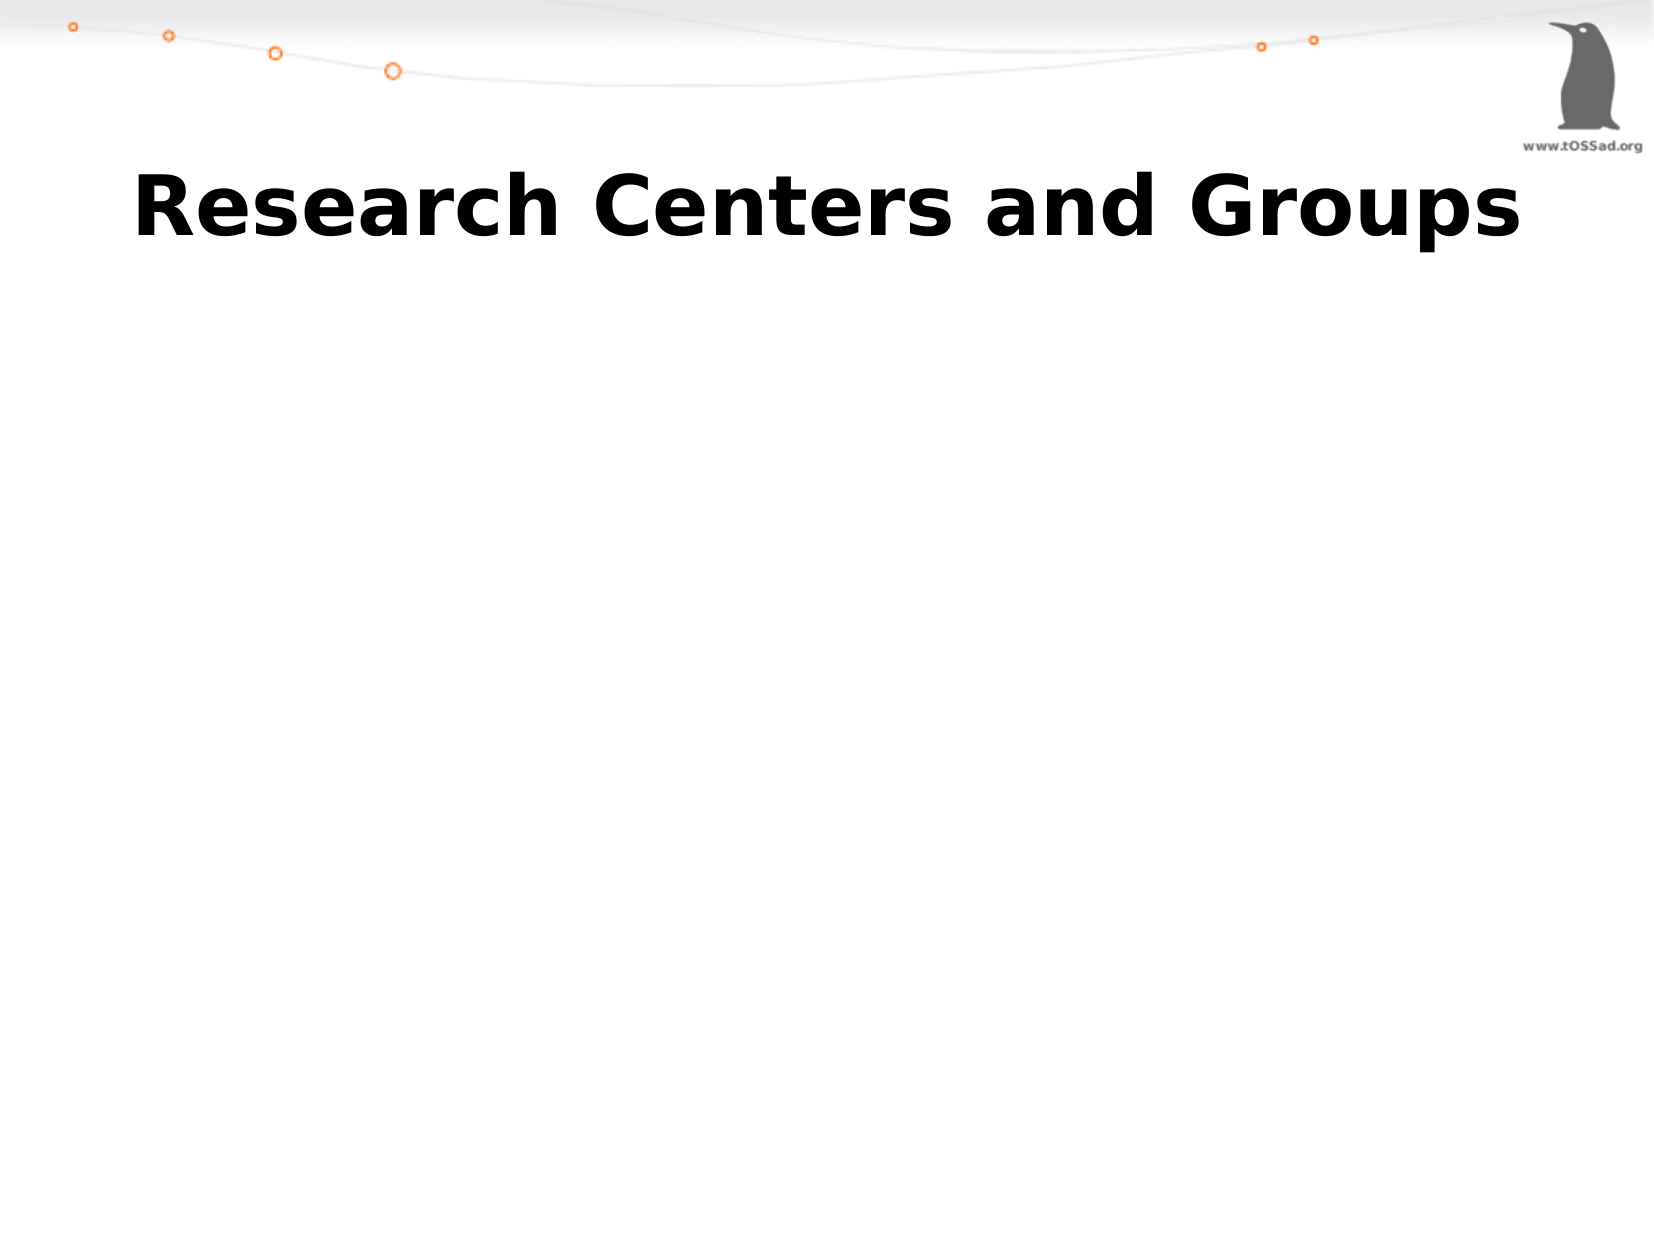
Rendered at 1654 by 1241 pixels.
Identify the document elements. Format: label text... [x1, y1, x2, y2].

title Research Centers and Groups [121, 102, 1534, 311]
picture [0, 0, 1654, 157]
